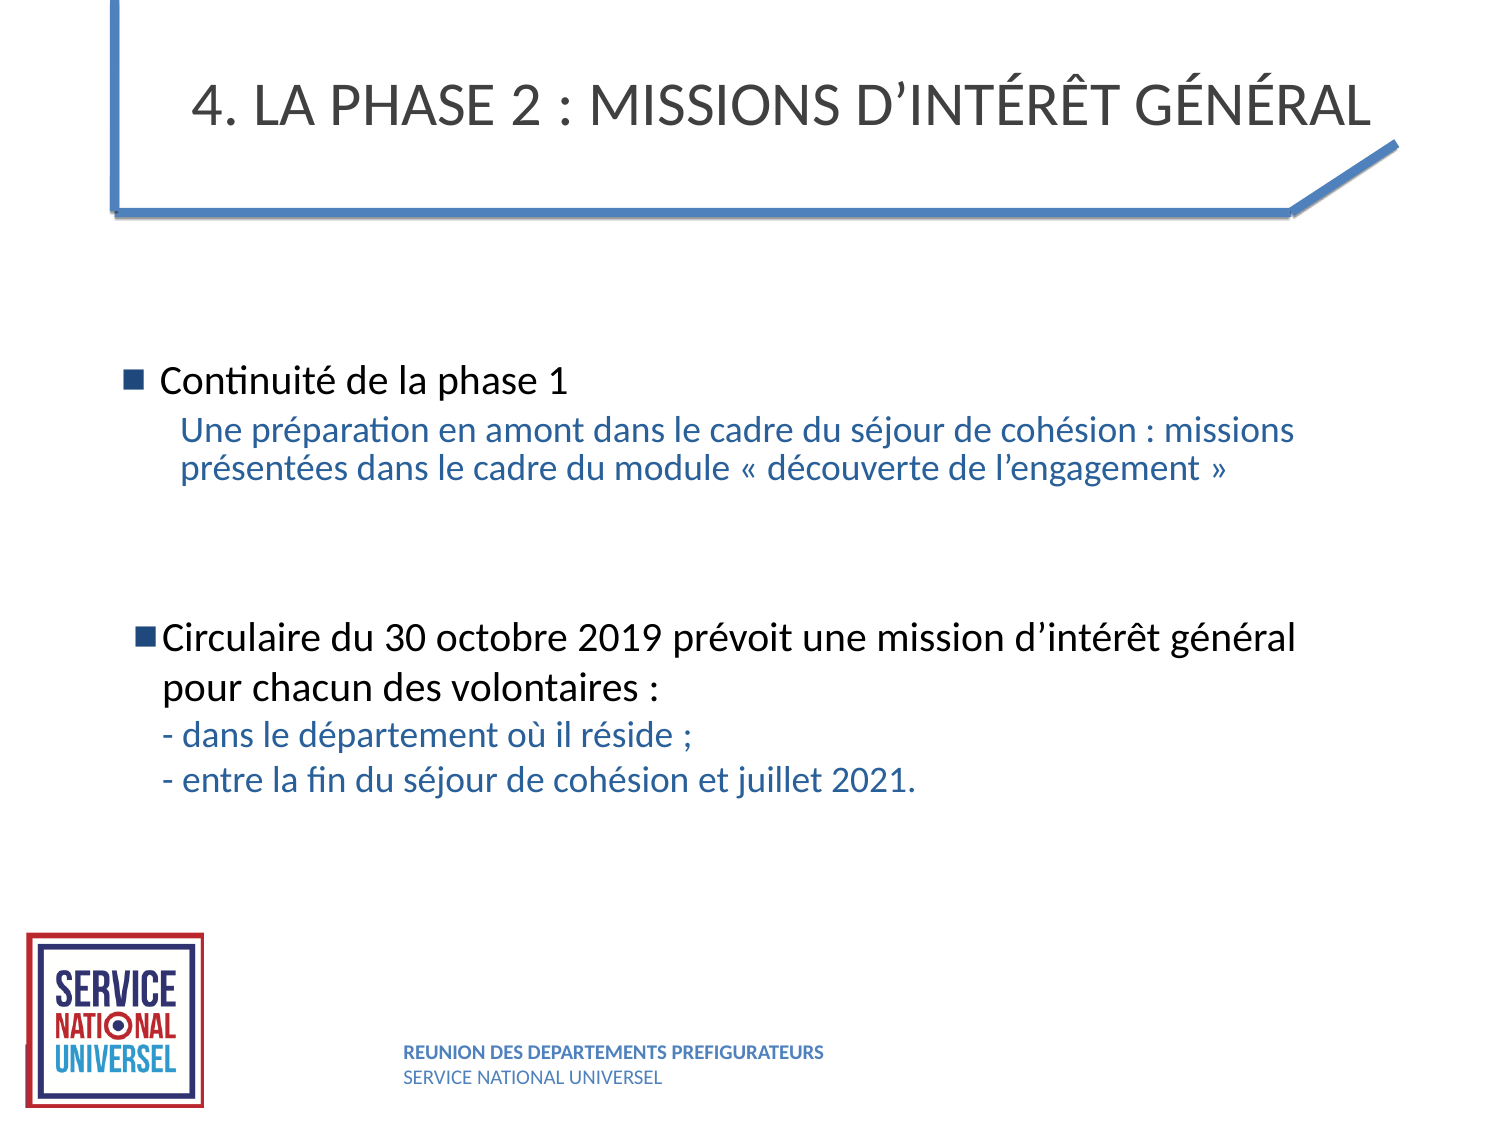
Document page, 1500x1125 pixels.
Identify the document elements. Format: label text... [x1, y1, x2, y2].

picture [25, 931, 204, 1108]
text_box 4. La phase 2 : missions d’intérêt général [177, 70, 1500, 212]
text_box Continuité de la phase 1 [106, 295, 1423, 426]
text_box Circulaire du 30 octobre 2019 prévoit une mission d’intérêt général pour chacun des volontaires : - dans le département où il réside ; - entre la fin du séjour de cohésion et juillet 2021. [118, 602, 1392, 834]
text_box Une préparation en amont dans le cadre du séjour de cohésion : missions présentées dans le cadre du module « découverte de l’engagement » [165, 406, 1473, 498]
